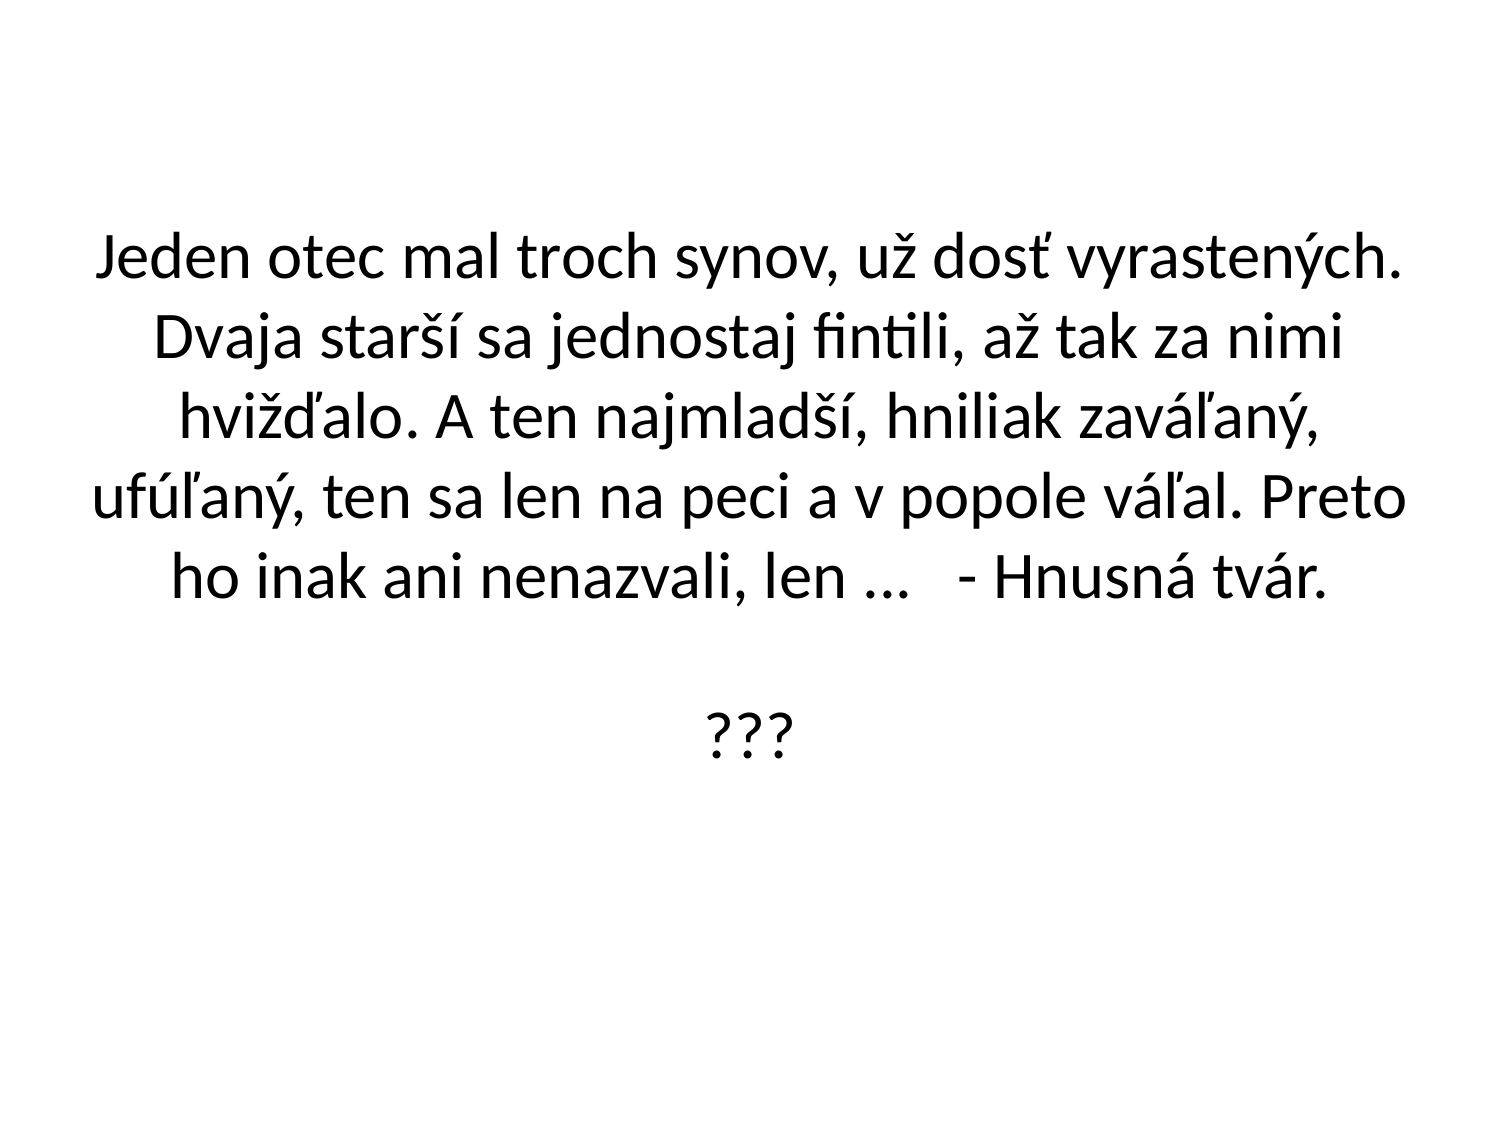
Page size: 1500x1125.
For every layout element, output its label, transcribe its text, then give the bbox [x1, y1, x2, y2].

title Jeden otec mal troch synov, už dosť vyrastených. Dvaja starší sa jednostaj fintili, až tak za nimi hvižďalo. A ten najmladší, hniliak zaváľaný, ufúľaný, ten sa len na peci a v popole váľal. Preto ho inak ani nenazvali, len ... - Hnusná tvár. ??? [75, 45, 1425, 821]
